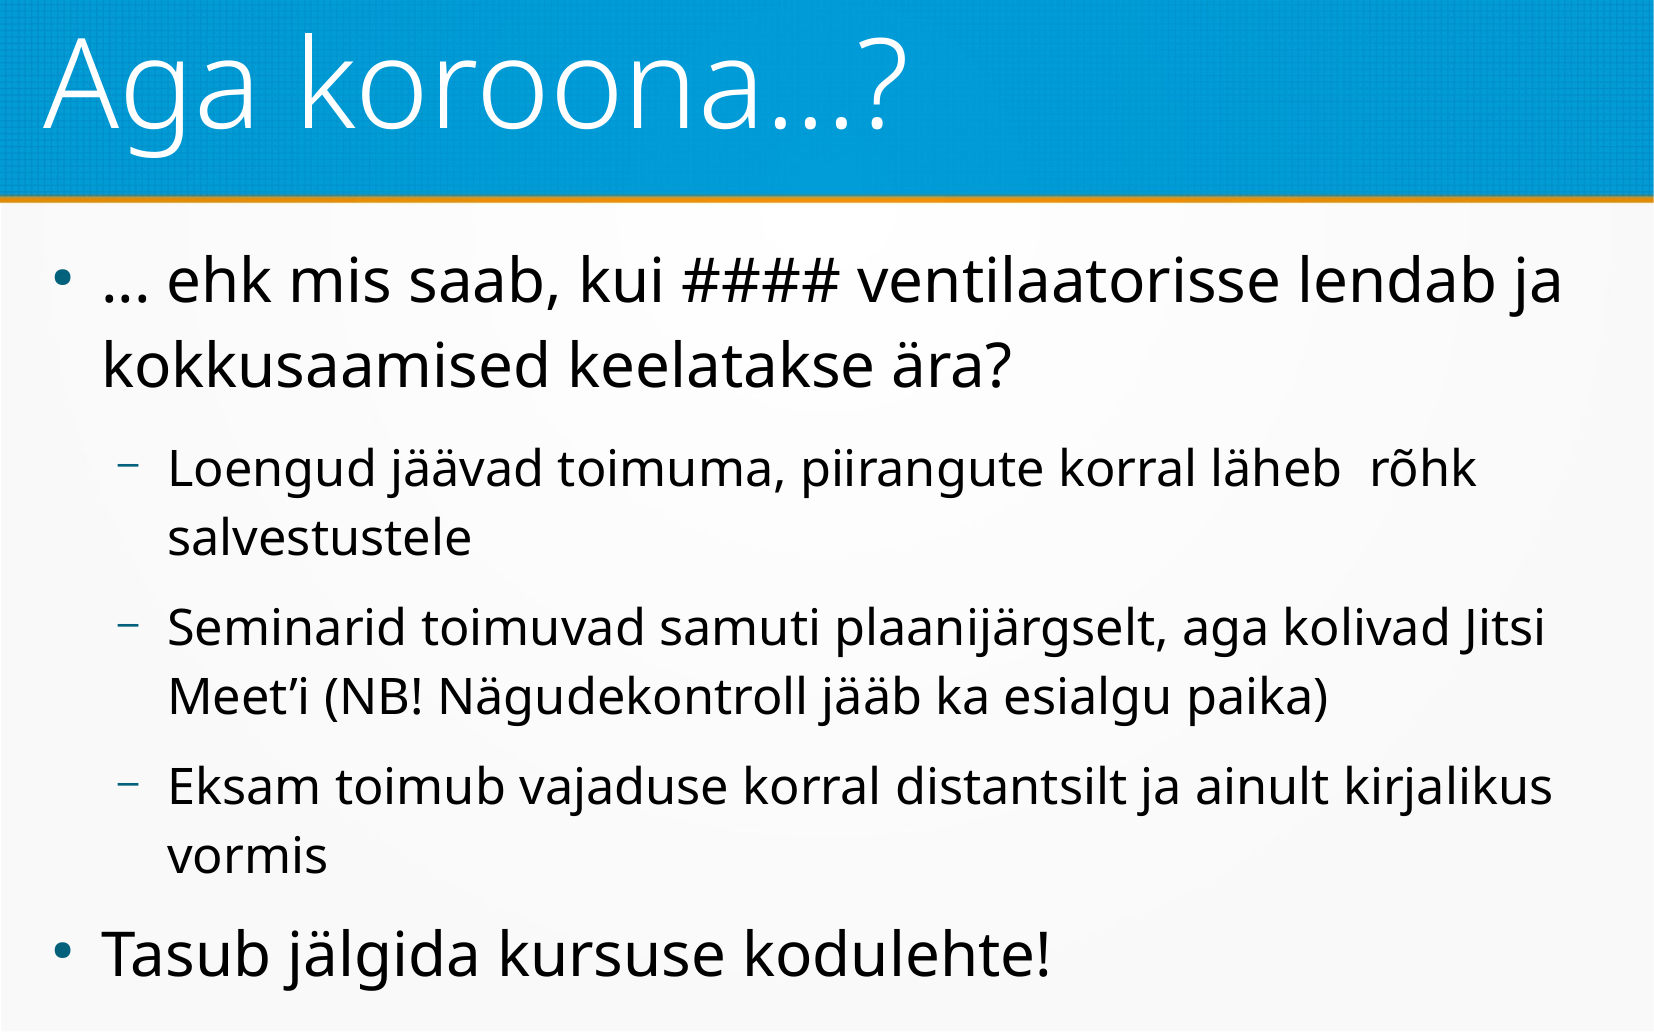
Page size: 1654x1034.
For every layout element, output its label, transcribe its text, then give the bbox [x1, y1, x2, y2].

title Aga koroona...? [43, 0, 1619, 166]
list ... ehk mis saab, kui #### ventilaatorisse lendab ja kokkusaamised keelatakse ära? Loengud jäävad toimuma, piirangute korral läheb rõhk salvestustele Seminarid toimuvad samuti plaanijärgselt, aga kolivad Jitsi Meet’i (NB! Nägudekontroll jääb ka esialgu paika) Eksam toimub vajaduse korral distantsilt ja ainult kirjalikus vormis Tasub jälgida kursuse kodulehte! [35, 236, 1595, 1002]
picture [0, 195, 1654, 1034]
